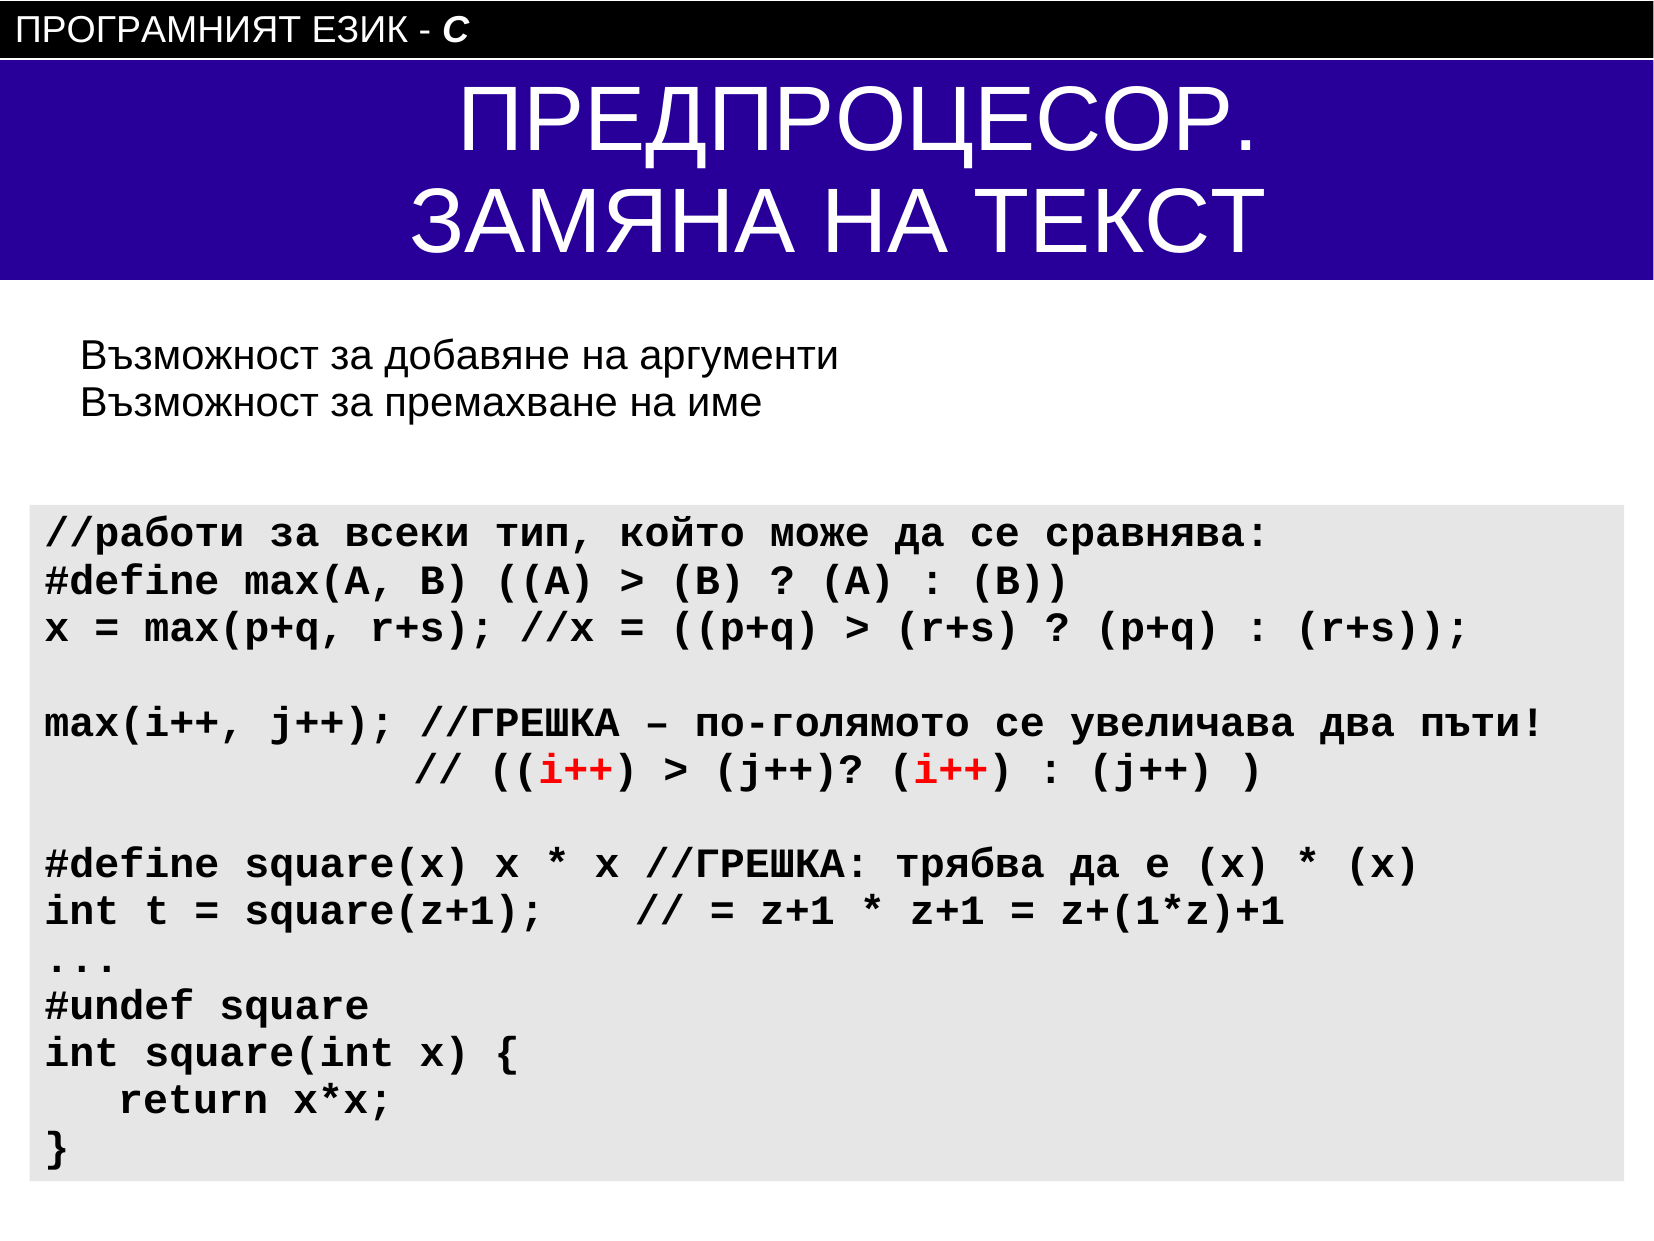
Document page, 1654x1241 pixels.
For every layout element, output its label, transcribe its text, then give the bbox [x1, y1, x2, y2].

text_box ПРОГРАМНИЯT ЕЗИК - С [0, 1, 1654, 58]
text_box ПРЕДПРОЦЕСОР. ЗАМЯНА НА ТЕКСТ [0, 60, 1654, 280]
text_box Възможност за добавяне на аргументи Възможност за премахване на име [29, 324, 1625, 451]
text_box //работи за всеки тип, който може да се сравнява: #define max(A, B) ((A) > (B) ? (A) : (B)) x = max(p+q, r+s); //x = ((p+q) > (r+s) ? (p+q) : (r+s)); max(i++, j++); //ГРЕШКА – по-голямото се увеличава два пъти! // ((i++) > (j++)? (i++) : (j++) ) #define square(x) x * x //ГРЕШКА: трябва да е (x) * (x) int t = square(z+1); // = z+1 * z+1 = z+(1*z)+1 ... #undef square int square(int x) { return x*x; } [29, 504, 1625, 1182]
